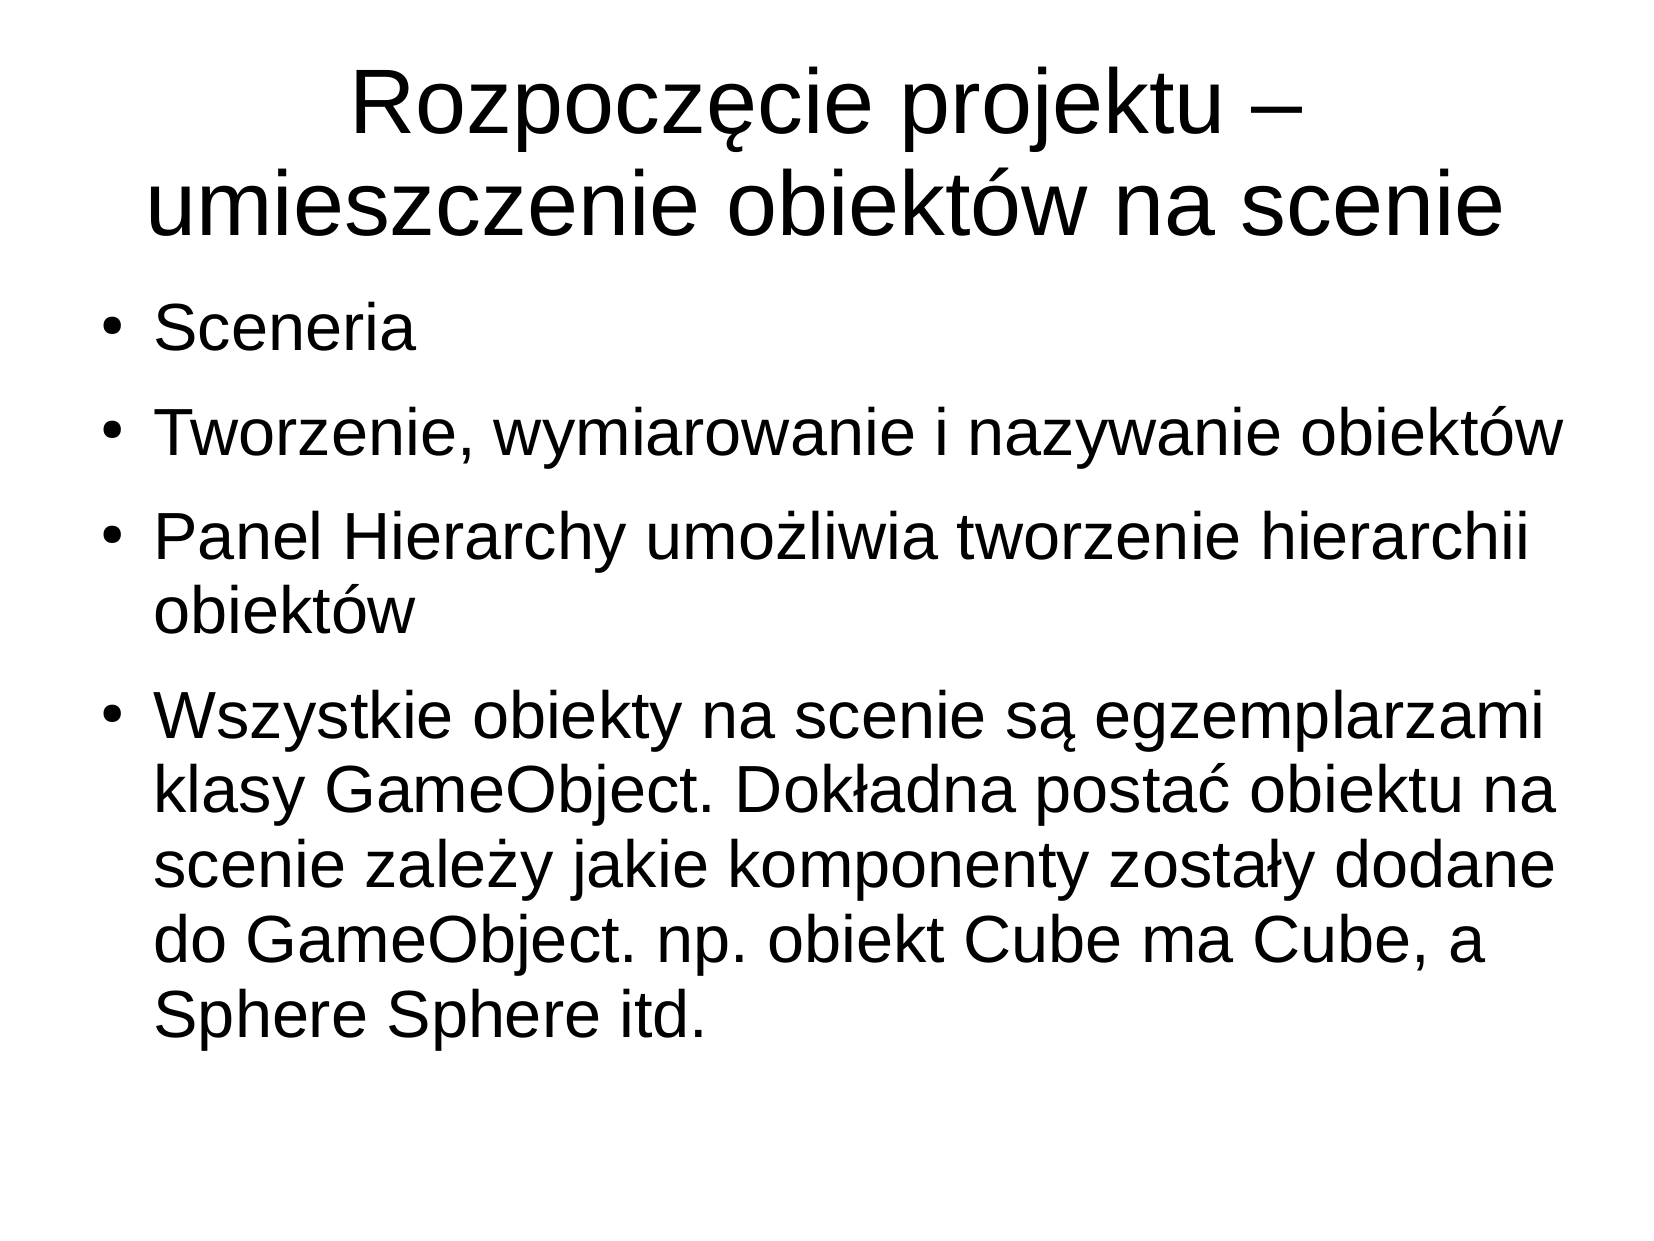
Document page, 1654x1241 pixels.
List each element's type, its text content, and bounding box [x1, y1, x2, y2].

title Rozpoczęcie projektu – umieszczenie obiektów na scenie [82, 49, 1571, 257]
list Sceneria Tworzenie, wymiarowanie i nazywanie obiektów Panel Hierarchy umożliwia tworzenie hierarchii obiektów Wszystkie obiekty na scenie są egzemplarzami klasy GameObject. Dokładna postać obiektu na scenie zależy jakie komponenty zostały dodane do GameObject. np. obiekt Cube ma Cube, a Sphere Sphere itd. [82, 290, 1571, 1052]
